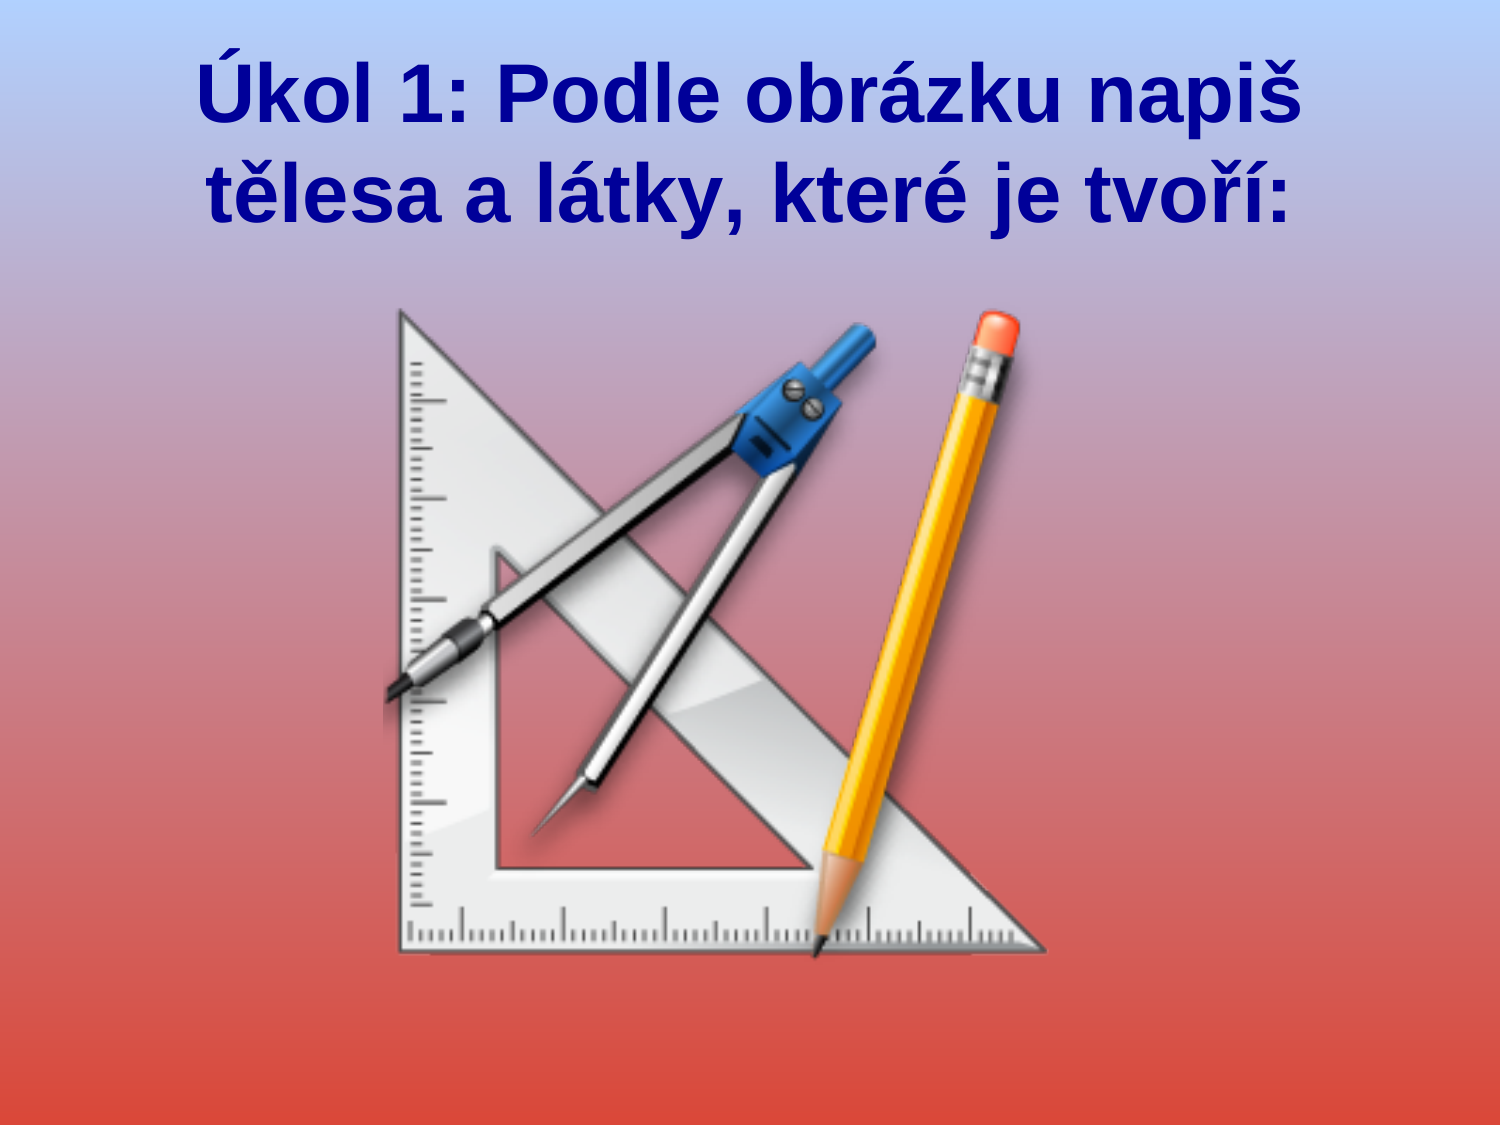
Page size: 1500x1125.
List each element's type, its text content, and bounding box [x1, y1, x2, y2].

picture [383, 290, 1105, 1012]
title Úkol 1: Podle obrázku napiš tělesa a látky, které je tvoří: [75, 31, 1426, 247]
